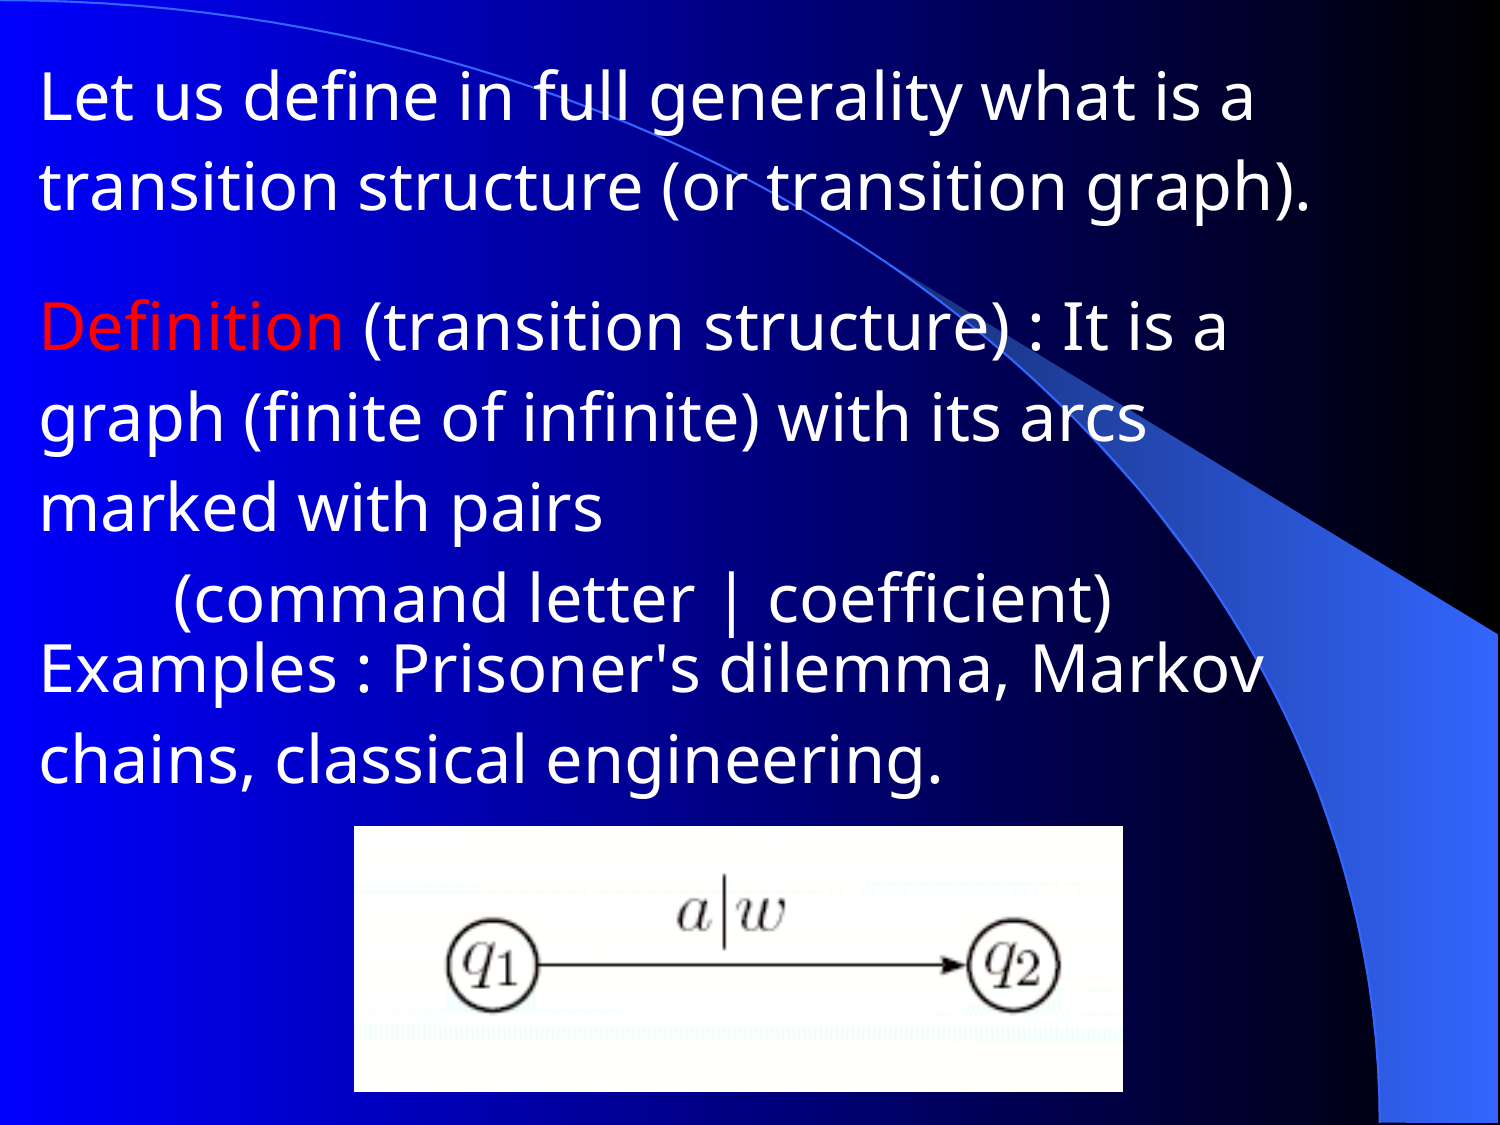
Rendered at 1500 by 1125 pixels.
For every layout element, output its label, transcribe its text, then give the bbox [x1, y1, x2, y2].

picture [354, 826, 1123, 1093]
text_box Definition (transition structure) : It is a graph (finite of infinite) with its arcs marked with pairs (command letter | coefficient) [23, 271, 1398, 611]
text_box Let us define in full generality what is a transition structure (or transition graph). [23, 41, 850, 148]
text_box Examples : Prisoner's dilemma, Markov chains, classical engineering. [23, 614, 1404, 792]
